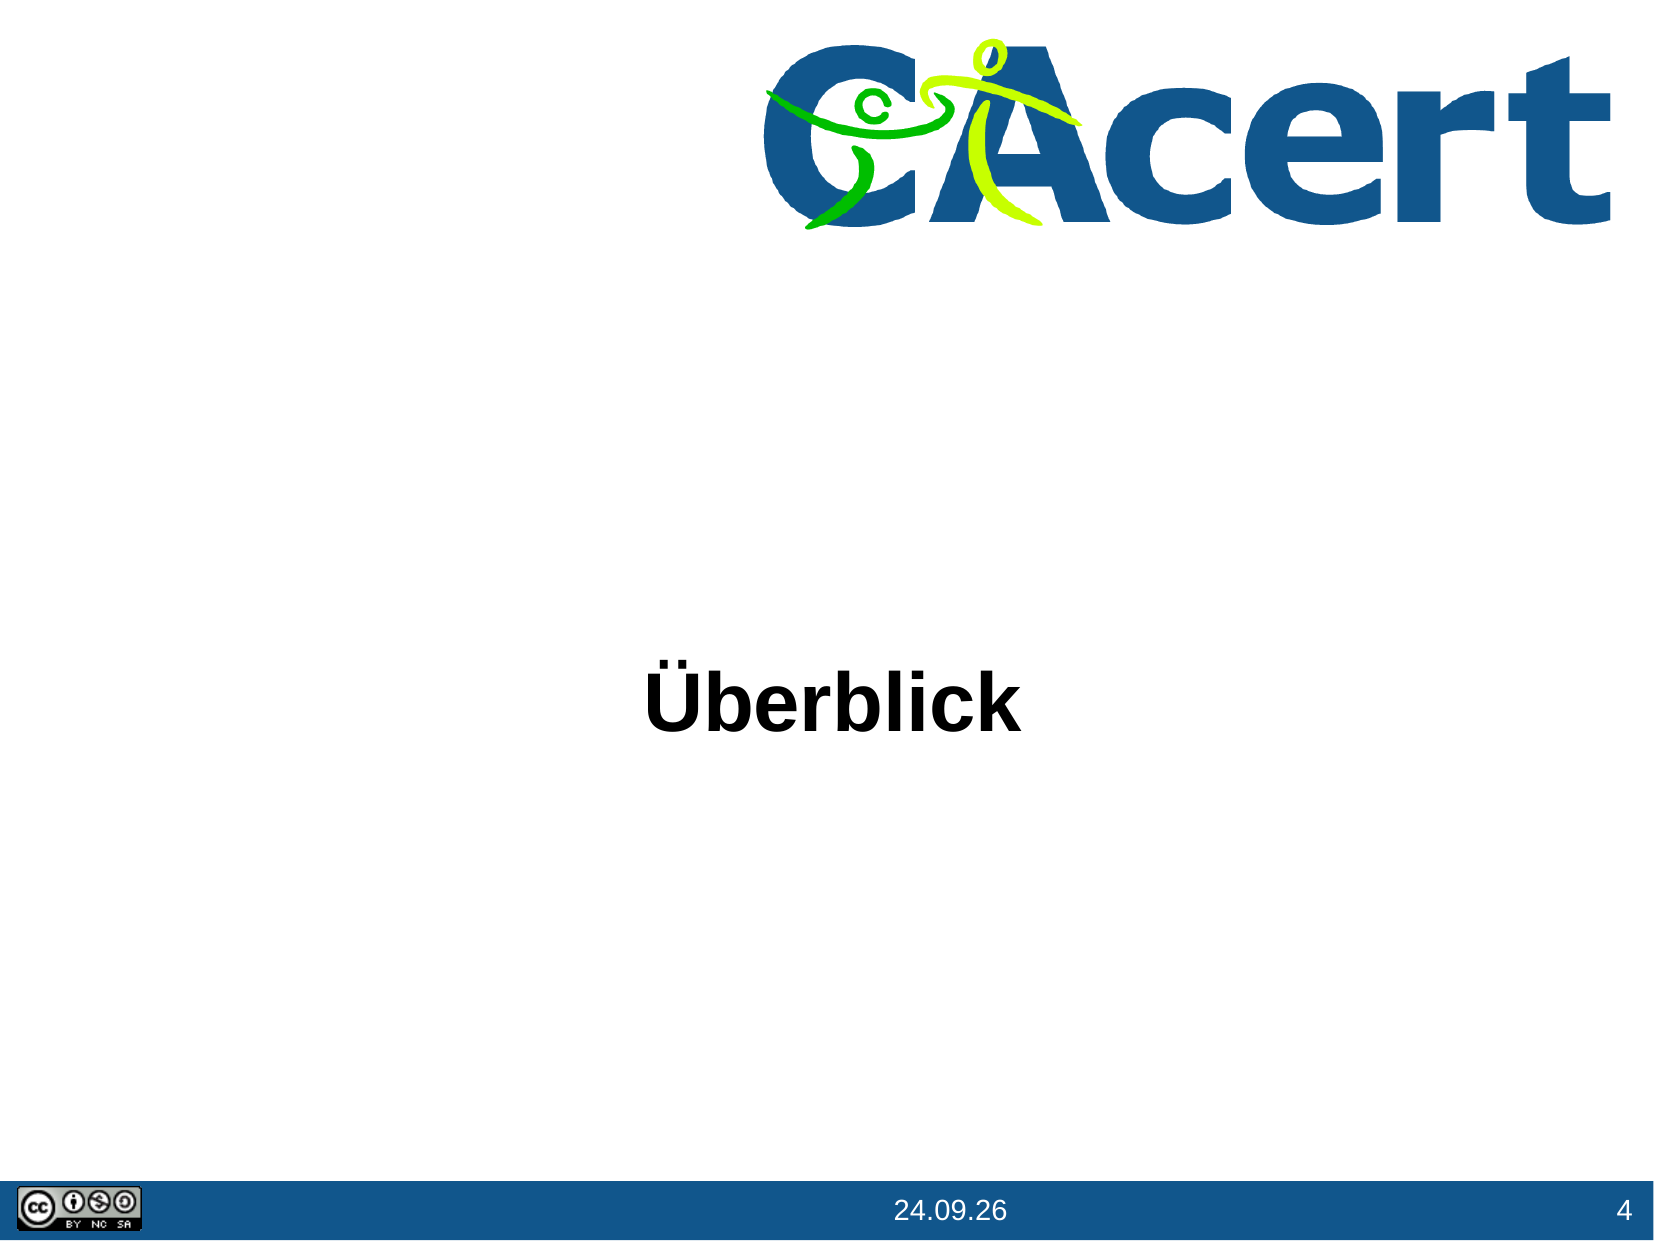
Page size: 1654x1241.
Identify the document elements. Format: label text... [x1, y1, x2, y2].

picture [761, 35, 1613, 231]
picture [17, 1186, 142, 1231]
title Überblick [88, 265, 1577, 1140]
